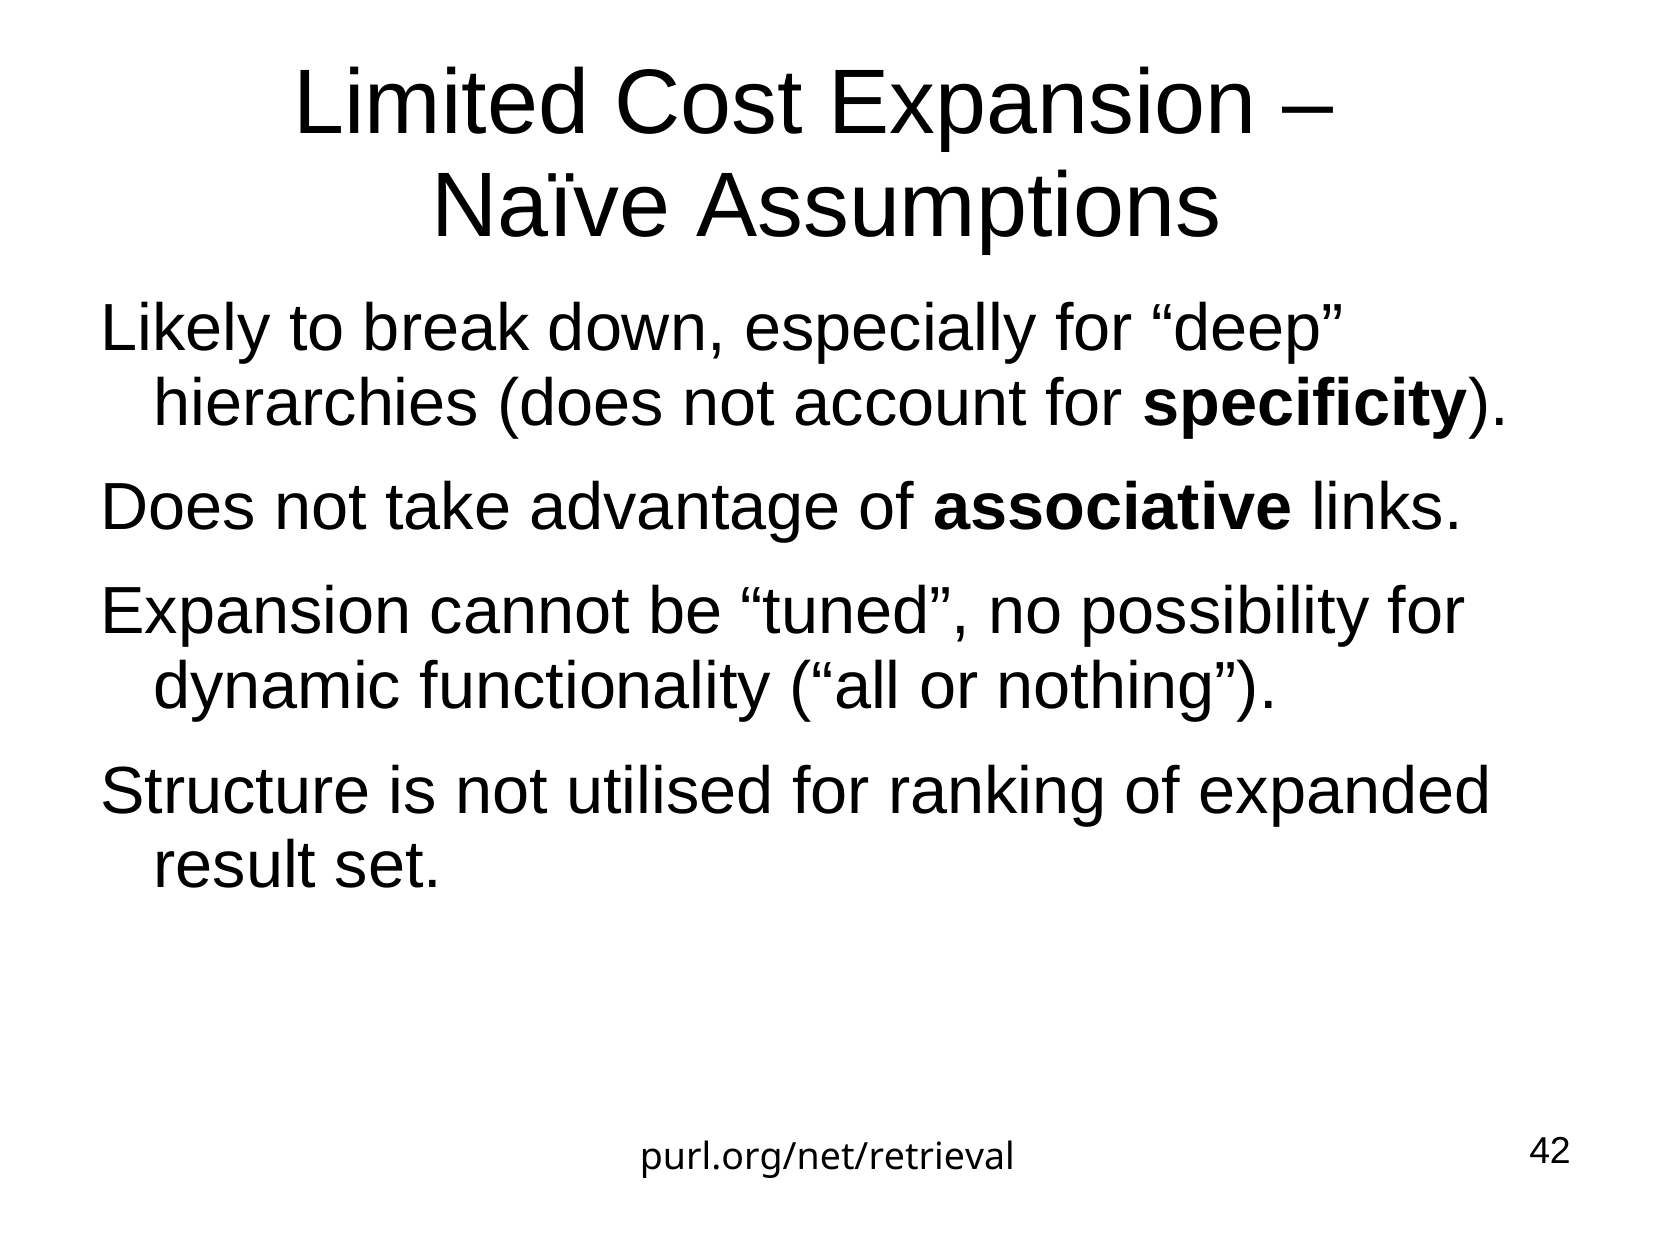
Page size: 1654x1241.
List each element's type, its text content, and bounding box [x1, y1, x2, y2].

list Likely to break down, especially for “deep” hierarchies (does not account for specificity). Does not take advantage of associative links. Expansion cannot be “tuned”, no possibility for dynamic functionality (“all or nothing”). Structure is not utilised for ranking of expanded result set. [82, 290, 1571, 1109]
title Limited Cost Expansion – Naïve Assumptions [82, 49, 1571, 257]
